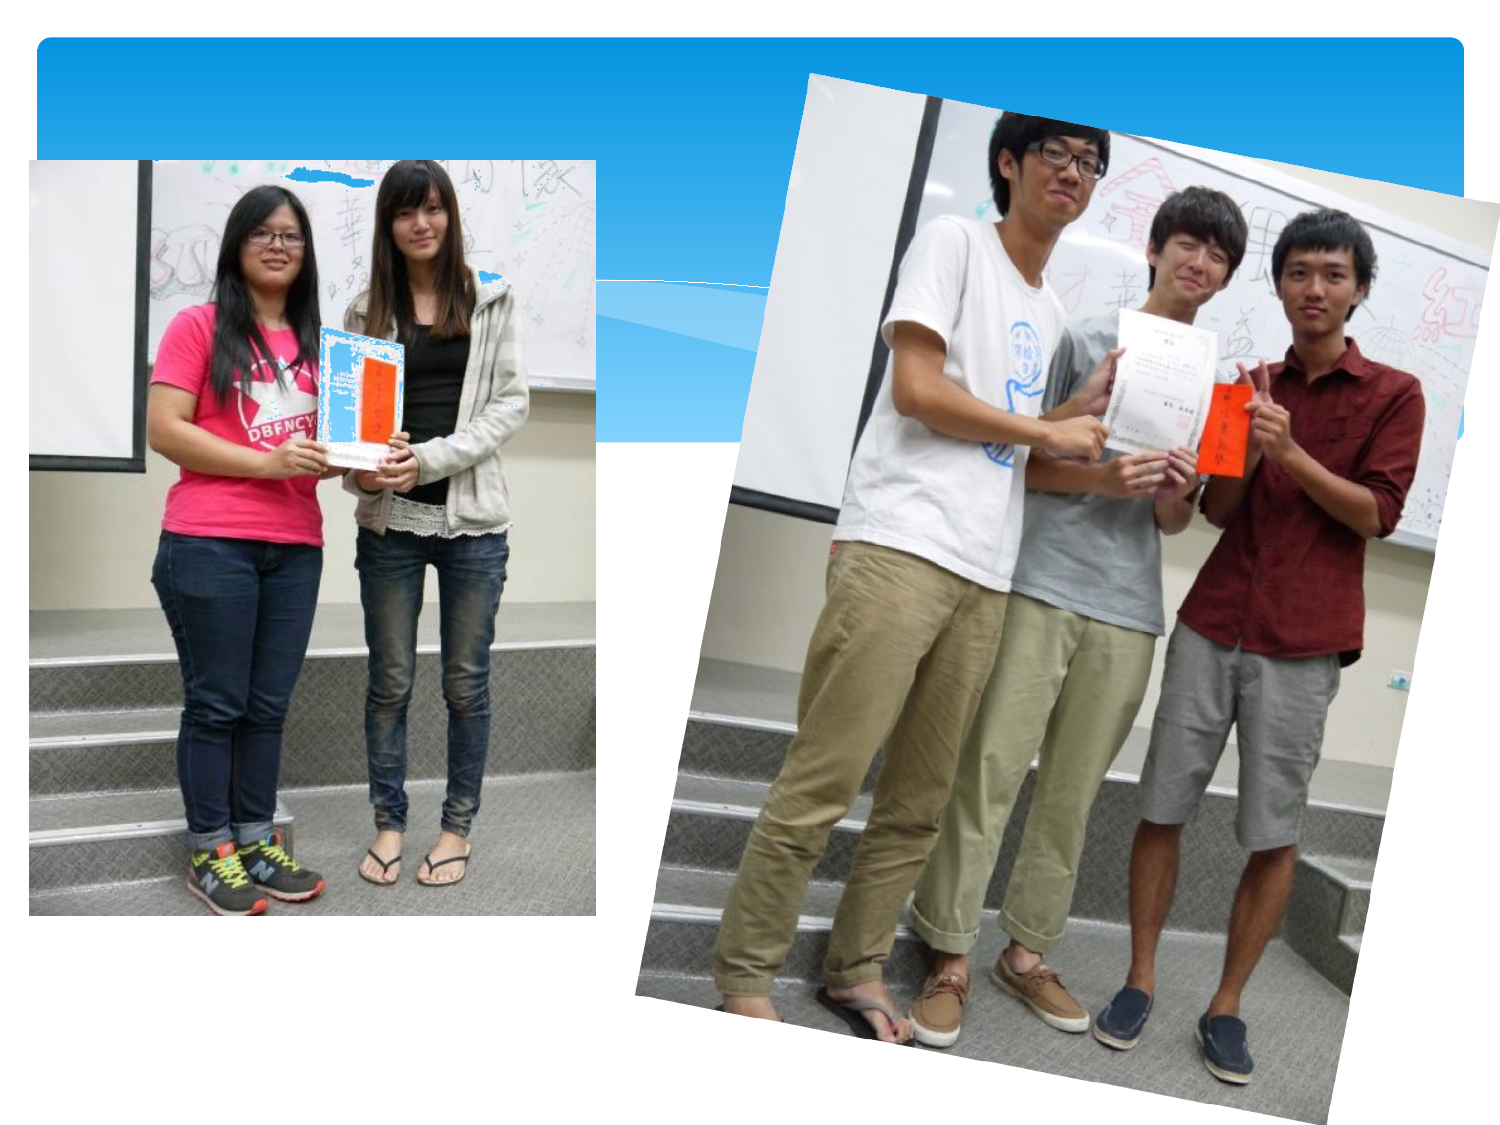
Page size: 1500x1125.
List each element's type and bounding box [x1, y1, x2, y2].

picture [29, 160, 596, 916]
picture [634, 74, 1500, 1125]
